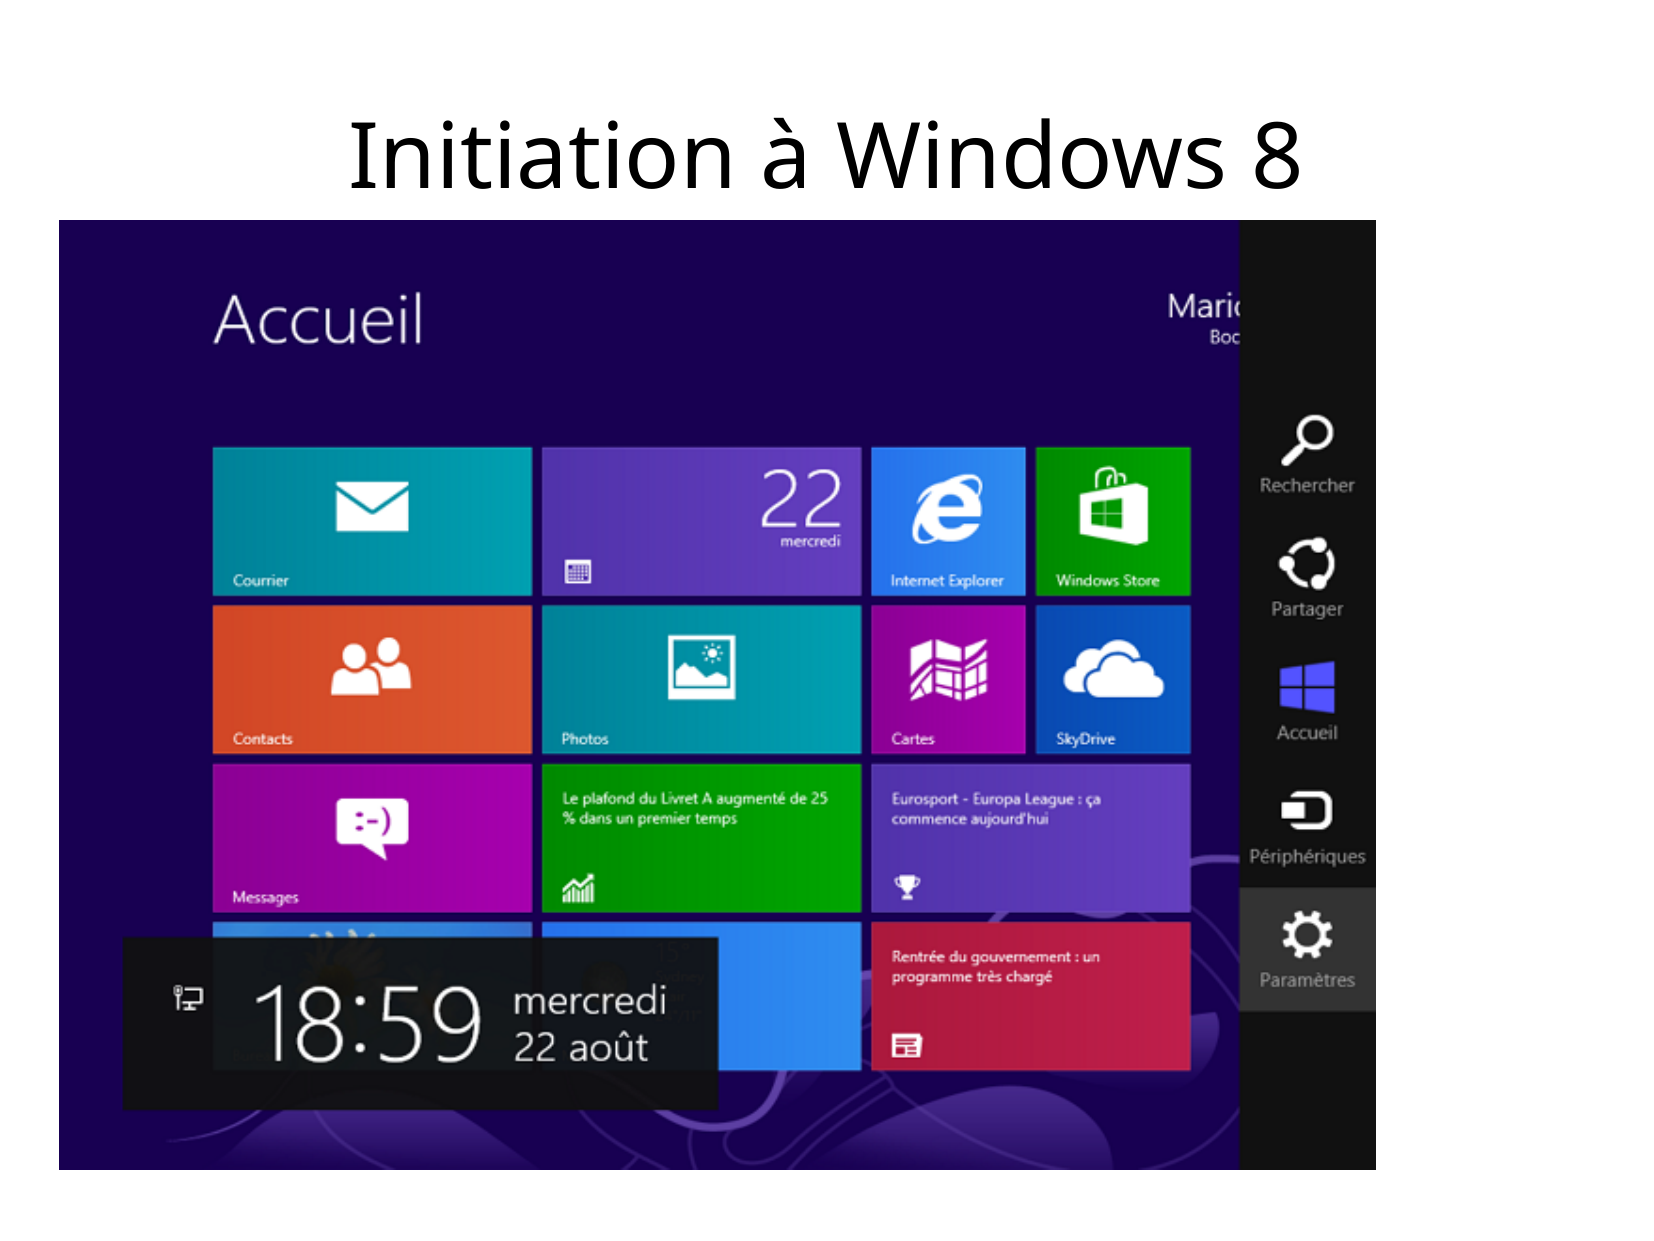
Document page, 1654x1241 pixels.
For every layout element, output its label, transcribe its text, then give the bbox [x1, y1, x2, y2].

title Initiation à Windows 8 [82, 49, 1571, 257]
picture [59, 220, 1376, 1170]
